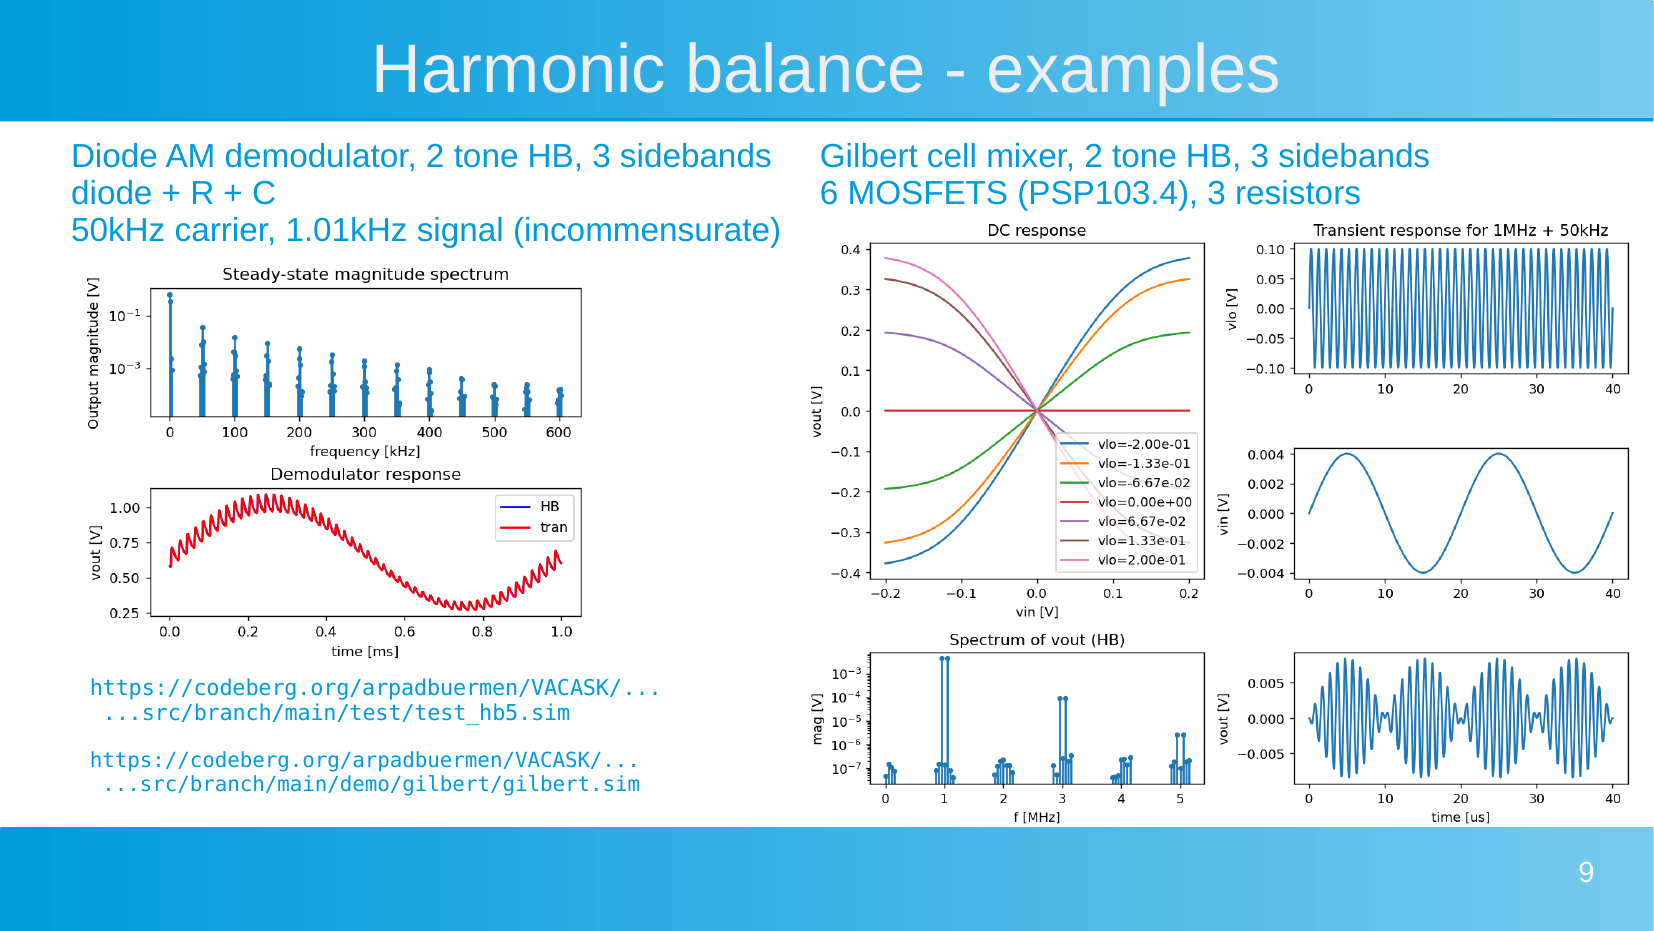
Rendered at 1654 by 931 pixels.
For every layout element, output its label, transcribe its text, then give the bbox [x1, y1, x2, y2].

picture [806, 221, 1632, 826]
text_box Diode AM demodulator, 2 tone HB, 3 sidebands diode + R + C 50kHz carrier, 1.01kHz signal (incommensurate) [56, 130, 805, 294]
text_box Gilbert cell mixer, 2 tone HB, 3 sidebands 6 MOSFETS (PSP103.4), 3 resistors [805, 130, 1557, 313]
title Harmonic balance - examples [59, 29, 1595, 108]
text_box https://codeberg.org/arpadbuermen/VACASK/... ...src/branch/main/test/test_hb5.sim https://codeberg.org/arpadbuermen/VACASK/... ...src/branch/main/demo/gilbert/gilbert.sim [75, 667, 694, 804]
picture [86, 262, 582, 659]
